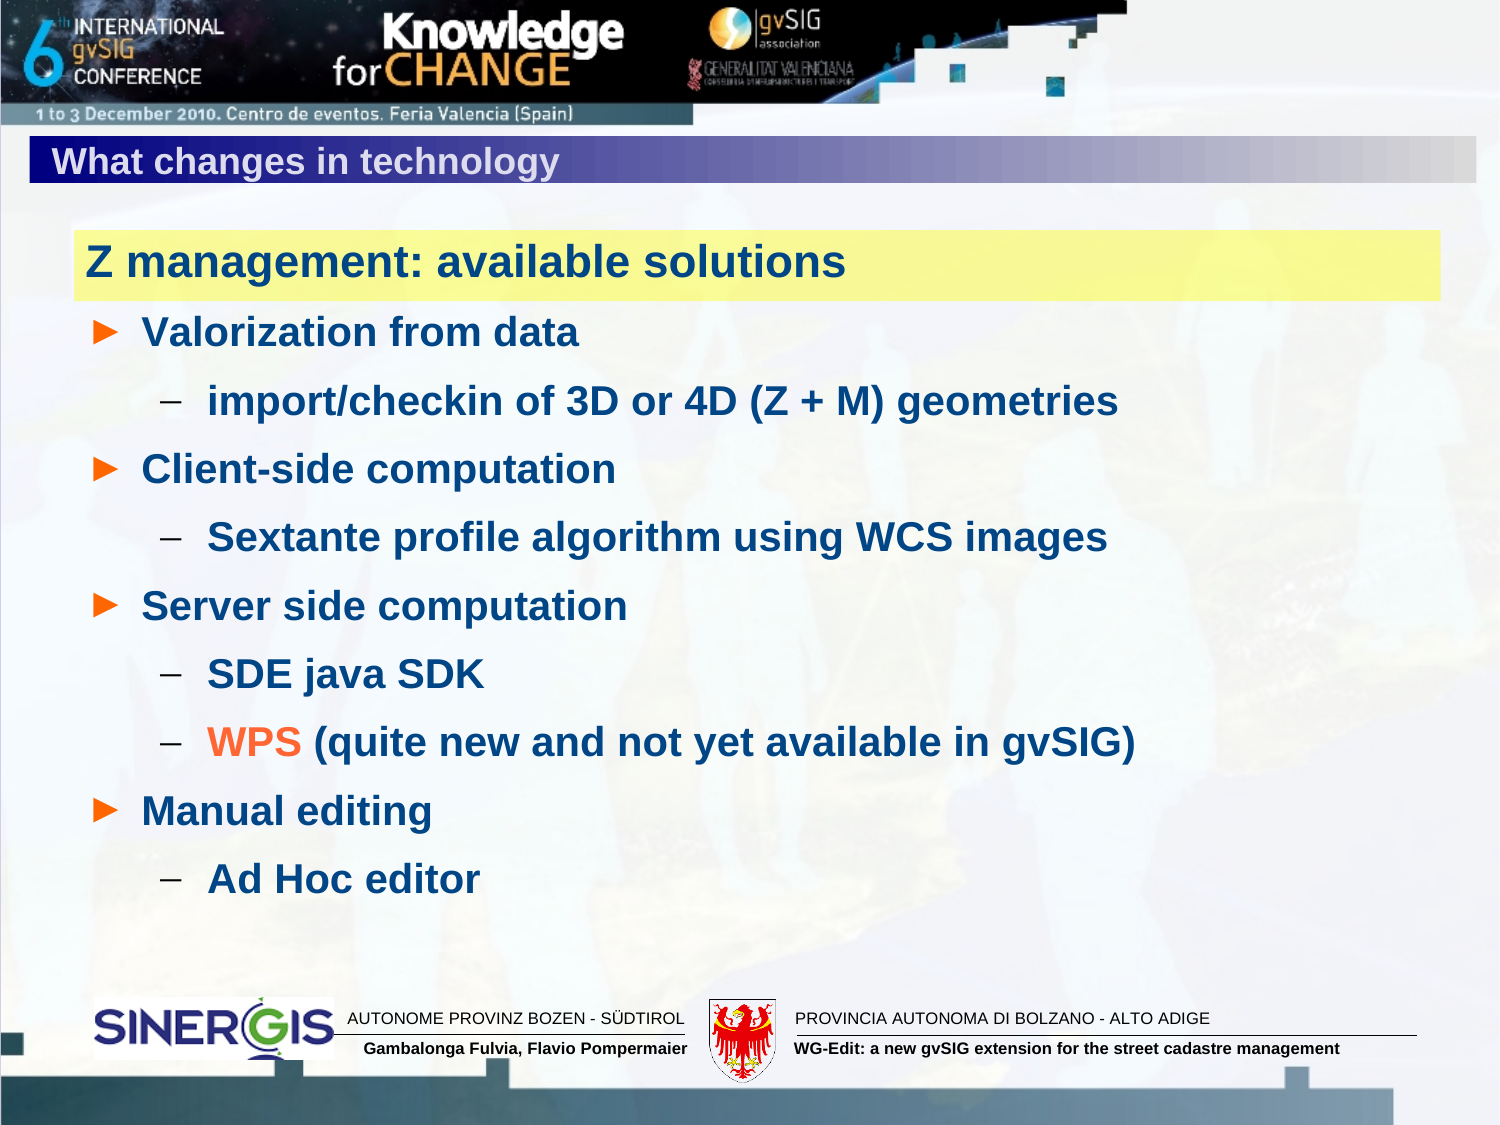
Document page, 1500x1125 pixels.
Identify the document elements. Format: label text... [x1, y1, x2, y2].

picture [0, 0, 1500, 1125]
text_box [891, 135, 1477, 184]
text_box What changes in technology [36, 133, 891, 196]
text_box [29, 135, 36, 184]
text_box Z management: available solutions Valorization from data import/checkin of 3D or 4D (Z + M) geometries Client-side computation Sextante profile algorithm using WCS images Server side computation SDE java SDK WPS (quite new and not yet available in gvSIG) Manual editing Ad Hoc editor [70, 224, 1462, 876]
